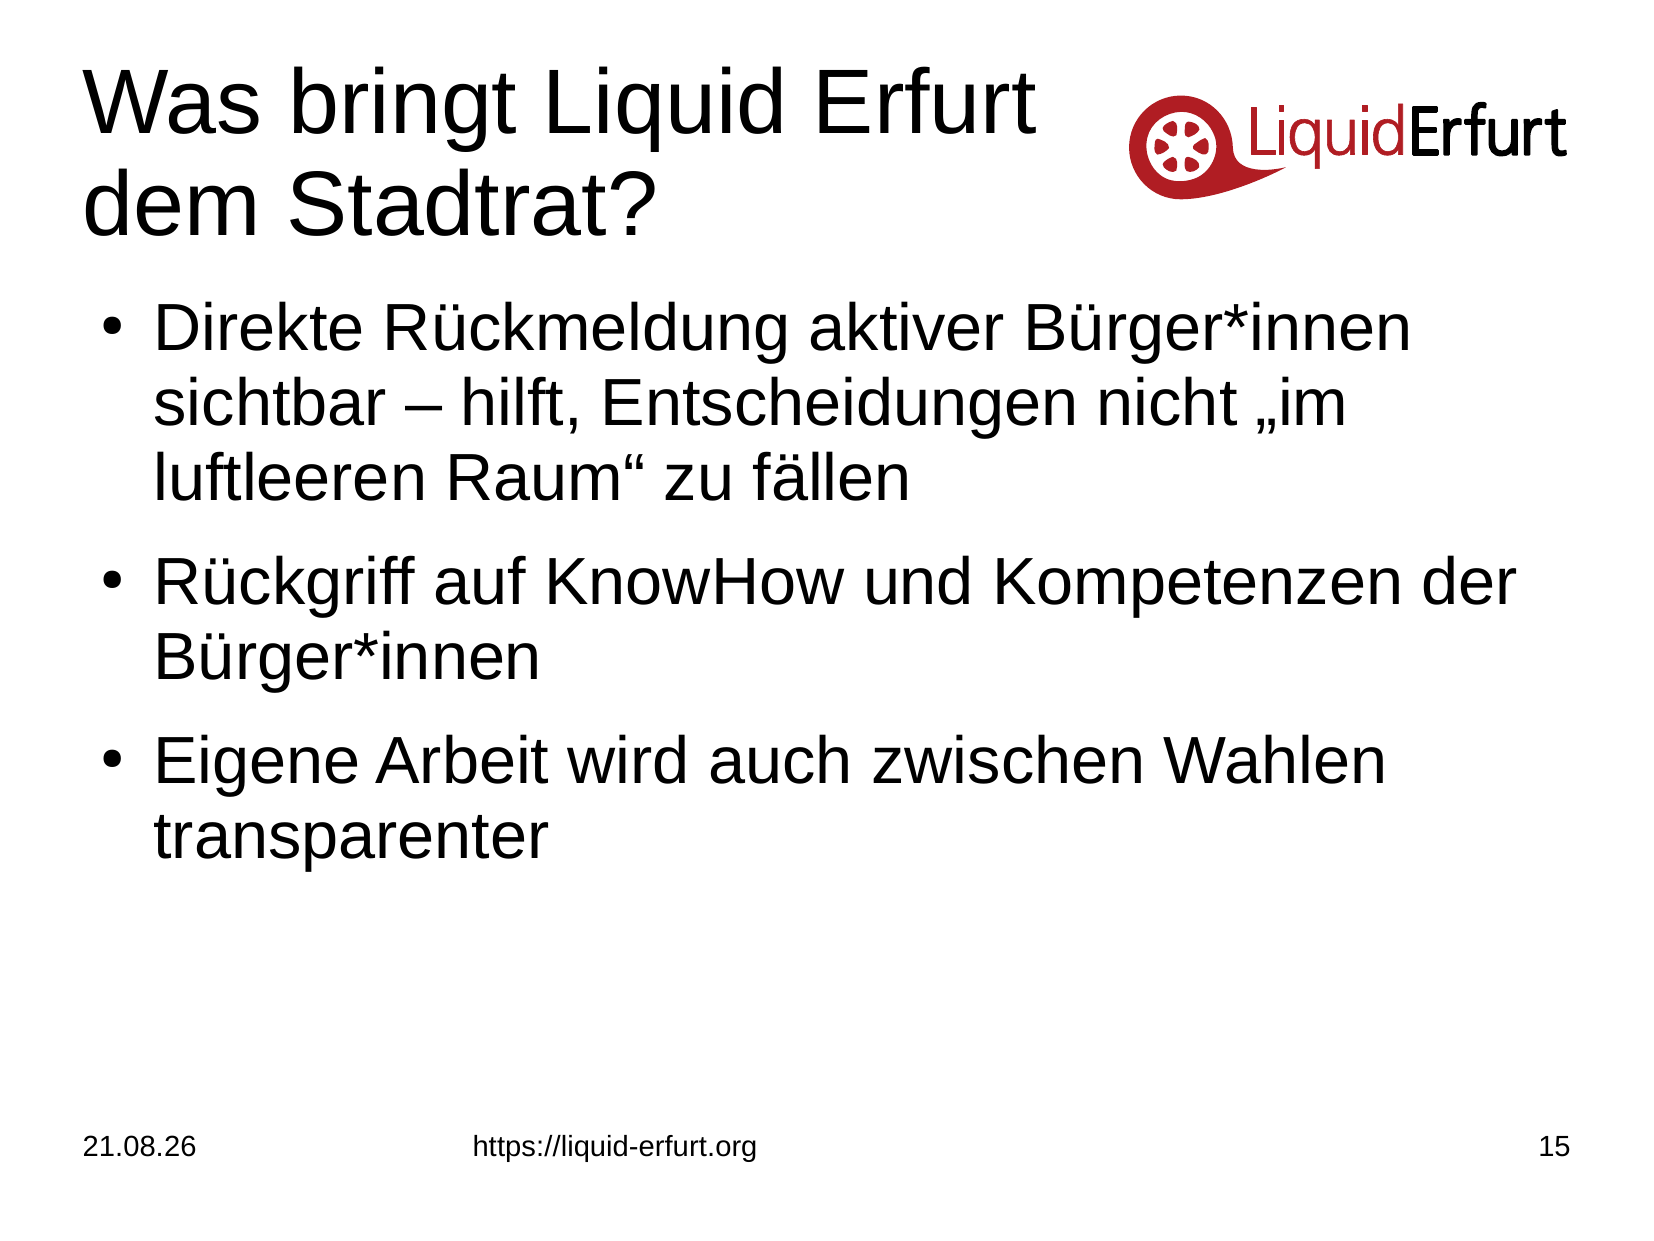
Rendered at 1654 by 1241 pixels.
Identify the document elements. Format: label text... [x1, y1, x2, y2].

title Was bringt Liquid Erfurt dem Stadtrat? [82, 49, 1571, 257]
list Direkte Rückmeldung aktiver Bürger*innen sichtbar – hilft, Entscheidungen nicht „im luftleeren Raum“ zu fällen Rückgriff auf KnowHow und Kompetenzen der Bürger*innen Eigene Arbeit wird auch zwischen Wahlen transparenter [82, 290, 1571, 1109]
